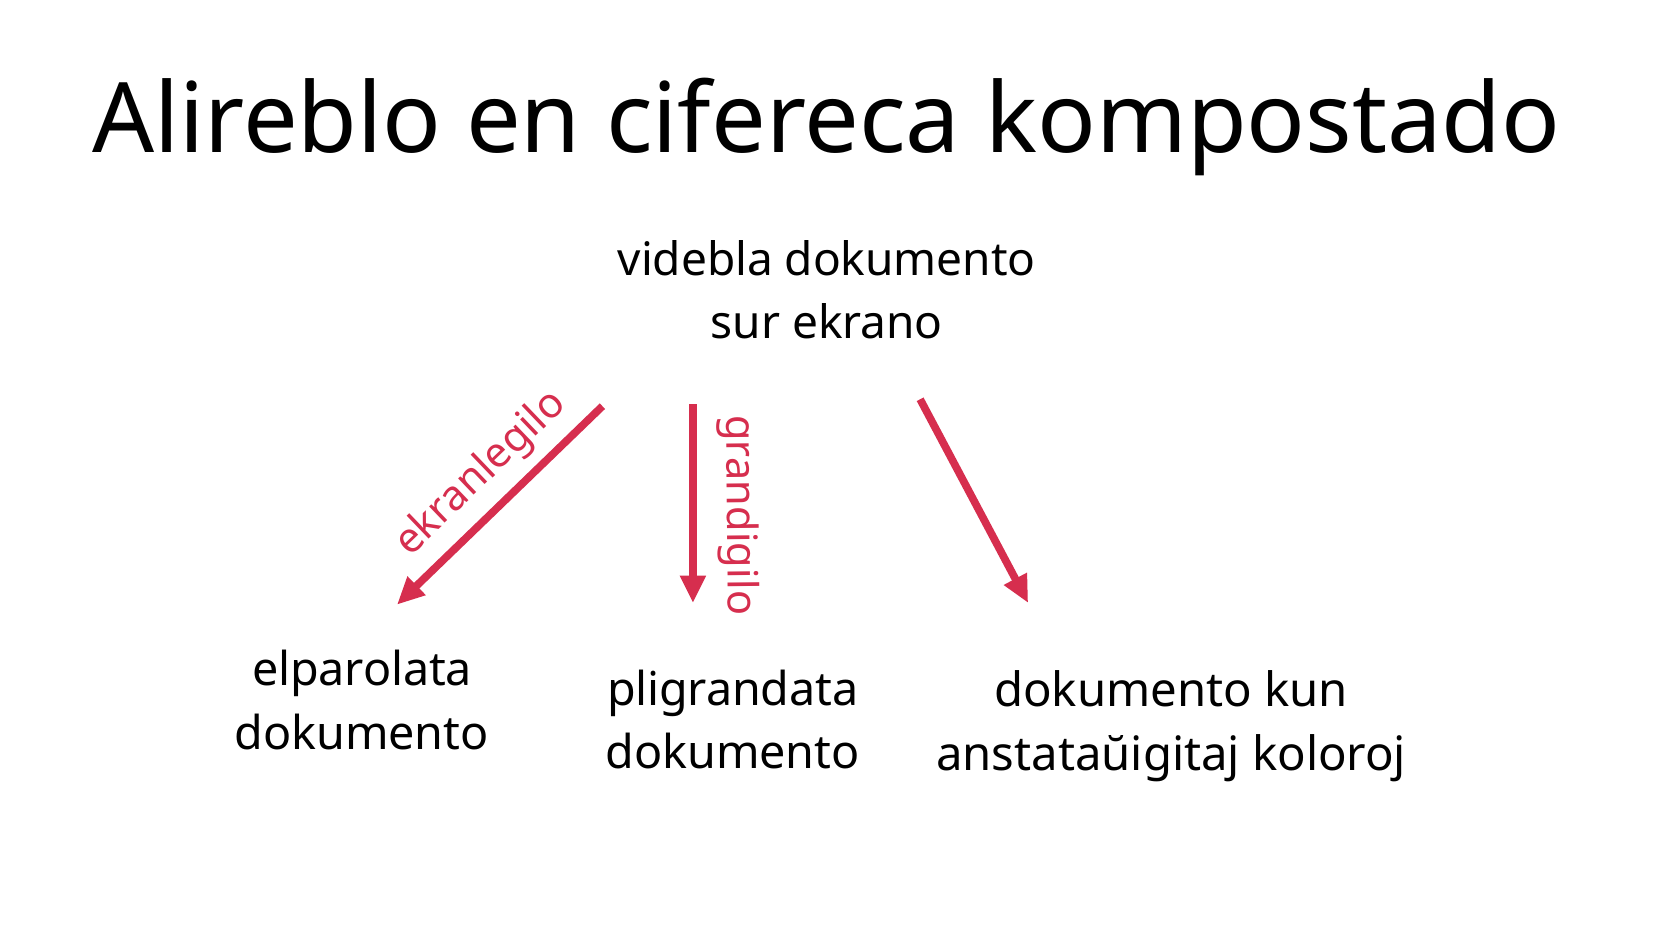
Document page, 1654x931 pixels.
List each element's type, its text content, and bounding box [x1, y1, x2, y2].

list elparolata dokumento [201, 636, 523, 765]
title Alireblo en cifereca kompostado [82, 37, 1571, 193]
list pligrandata dokumento [573, 655, 893, 784]
list dokumento kun anstataŭigitaj koloroj [927, 655, 1415, 815]
text_box grandigilo [710, 399, 780, 607]
text_box ekranlegilo [363, 374, 572, 579]
list videbla dokumento sur ekrano [597, 226, 1056, 355]
